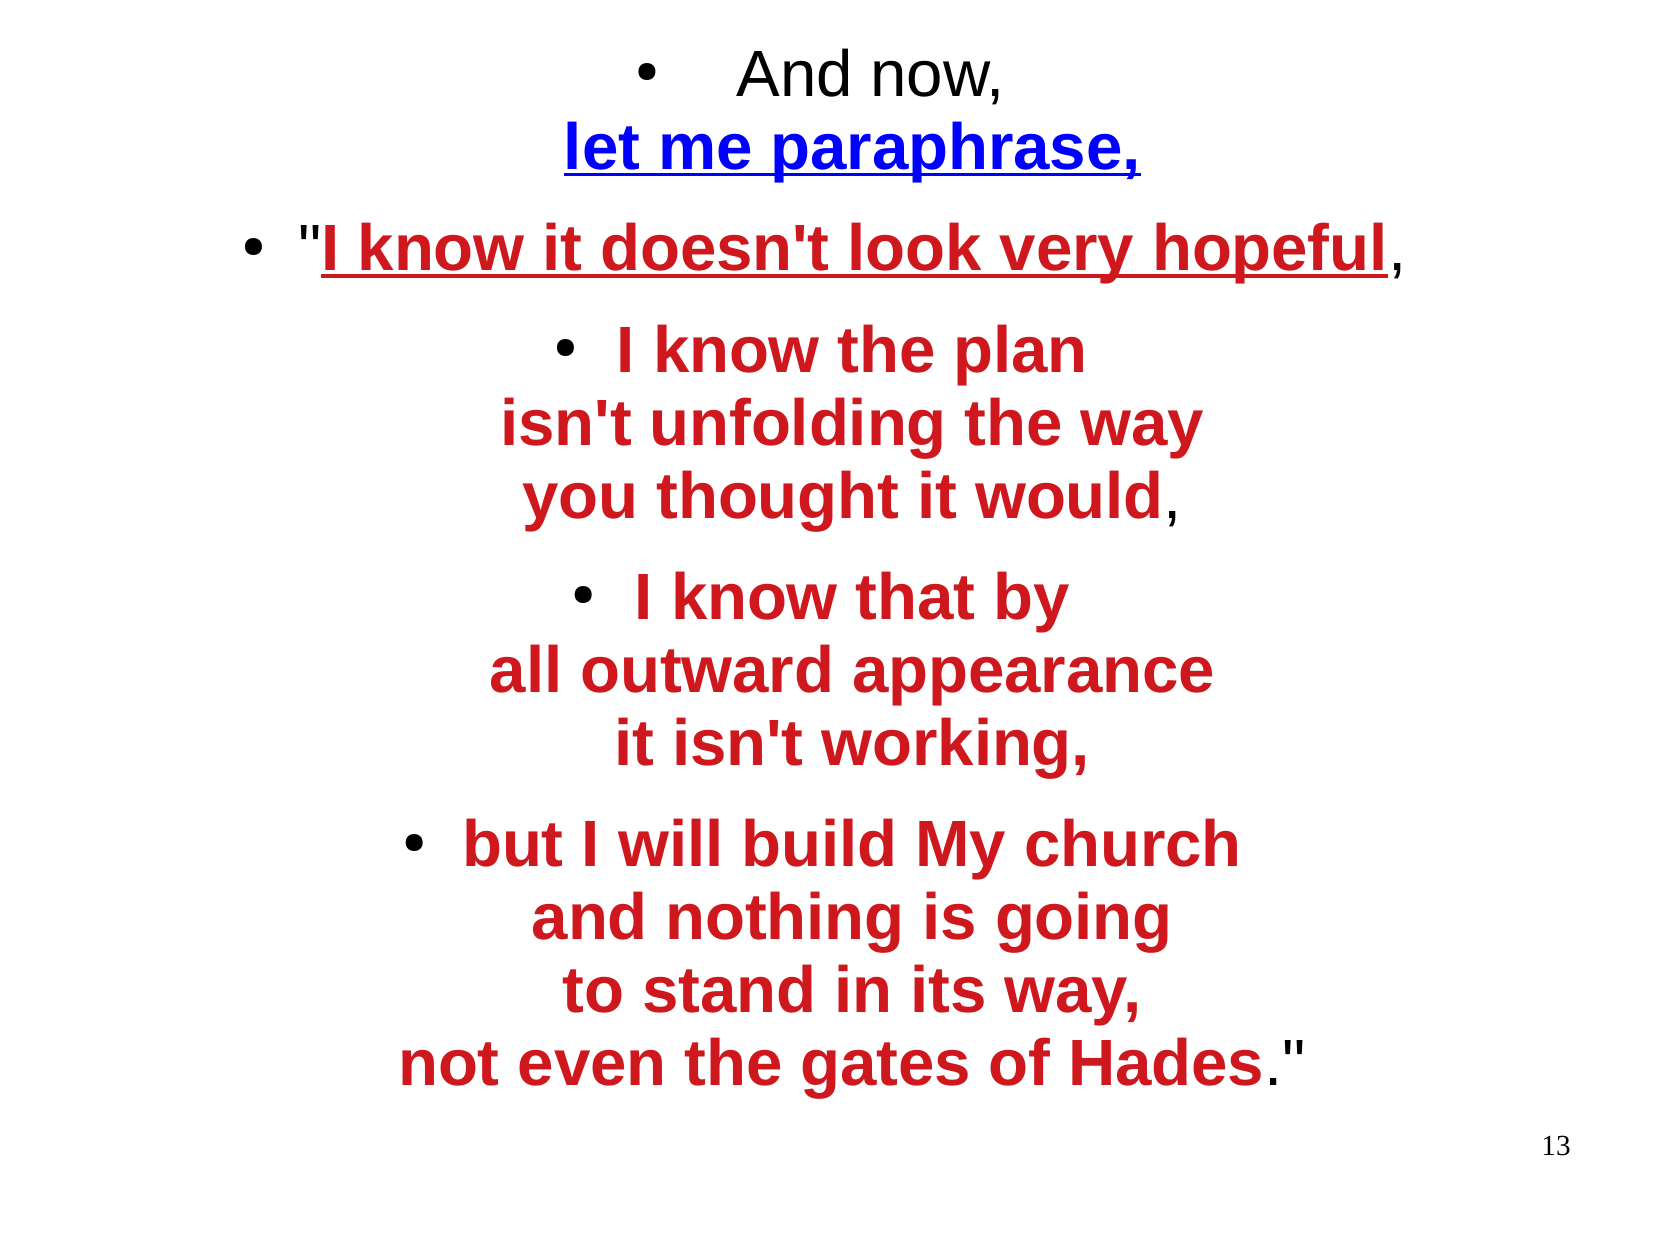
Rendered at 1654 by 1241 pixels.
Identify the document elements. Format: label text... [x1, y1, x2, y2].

list And now, let me paraphrase, "I know it doesn't look very hopeful, I know the plan isn't unfolding the way you thought it would, I know that by all outward appearance it isn't working, but I will build My church and nothing is going to stand in its way, not even the gates of Hades." [82, 37, 1571, 1109]
